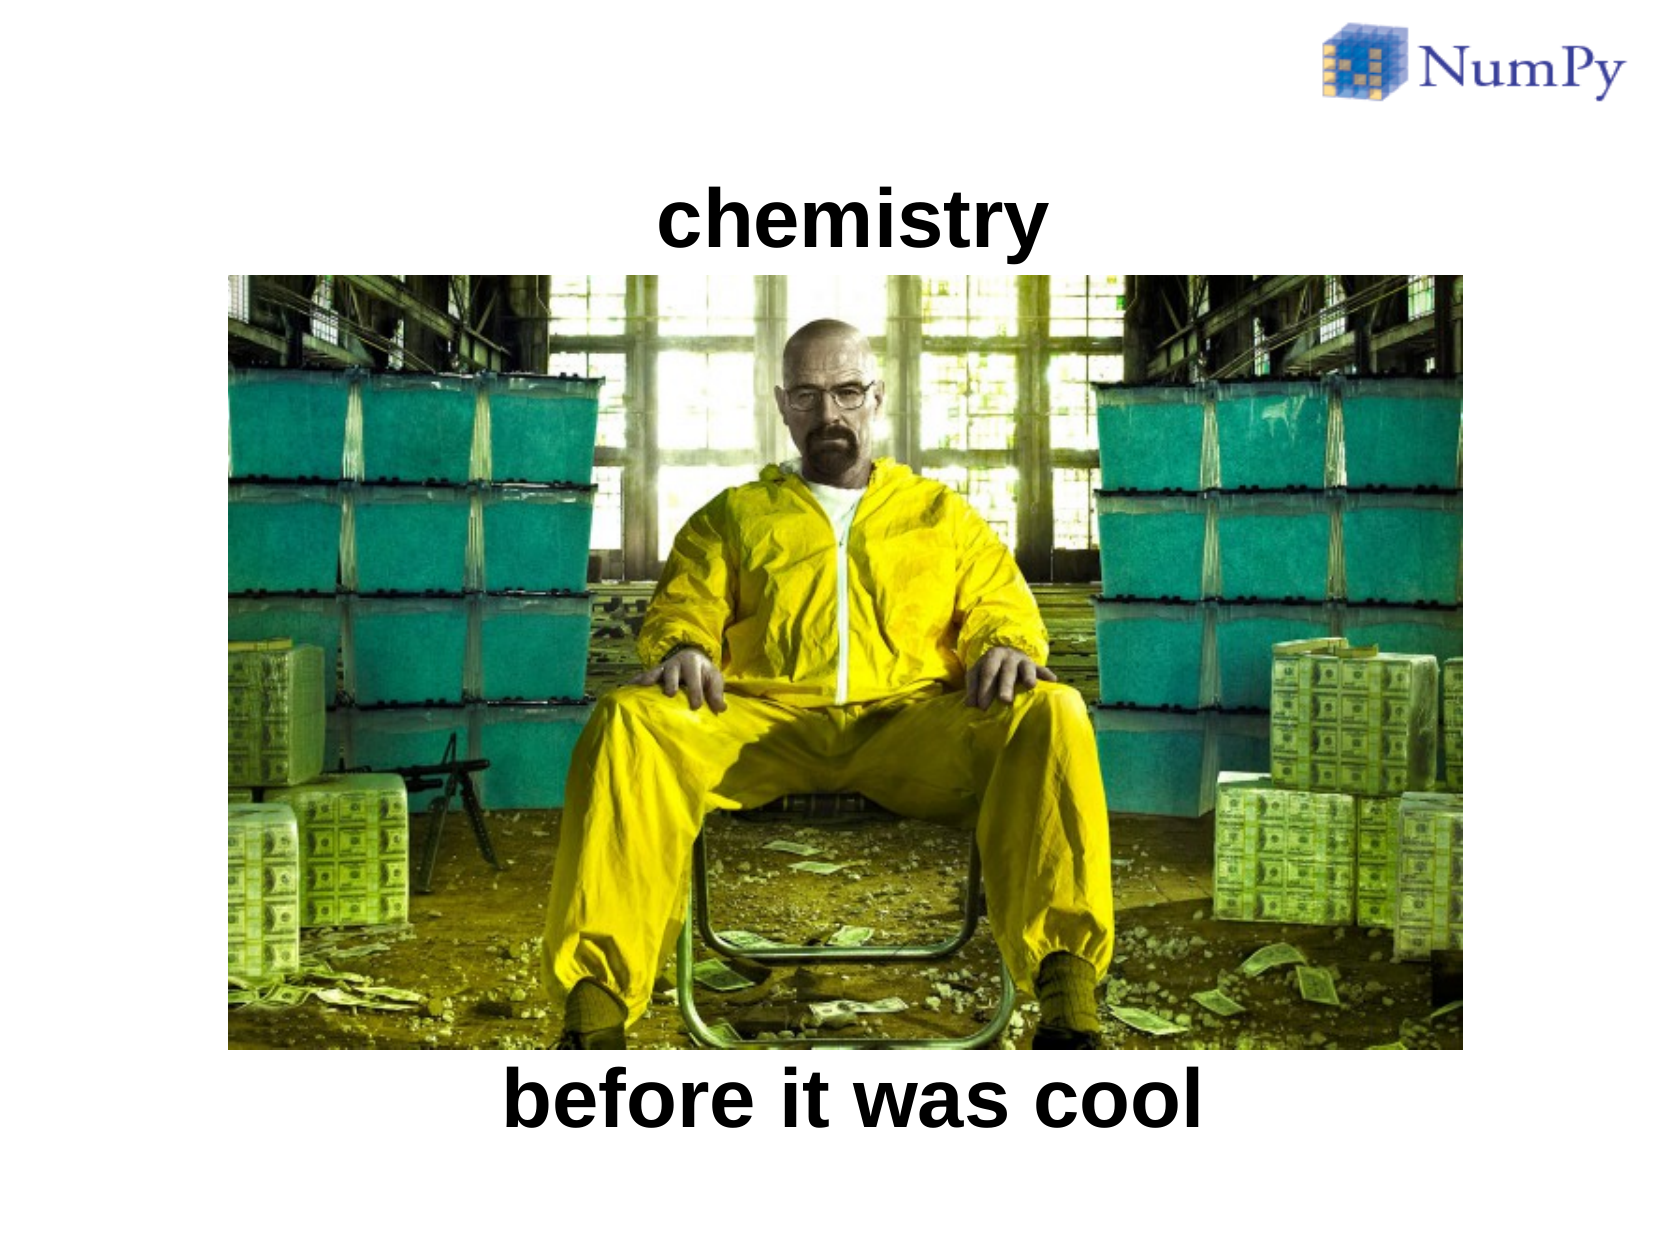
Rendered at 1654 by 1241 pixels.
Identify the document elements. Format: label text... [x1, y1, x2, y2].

text_box chemistry [272, 165, 1435, 274]
text_box before it was cool [272, 1044, 1435, 1153]
picture [228, 275, 1463, 1051]
picture [1302, 13, 1635, 113]
